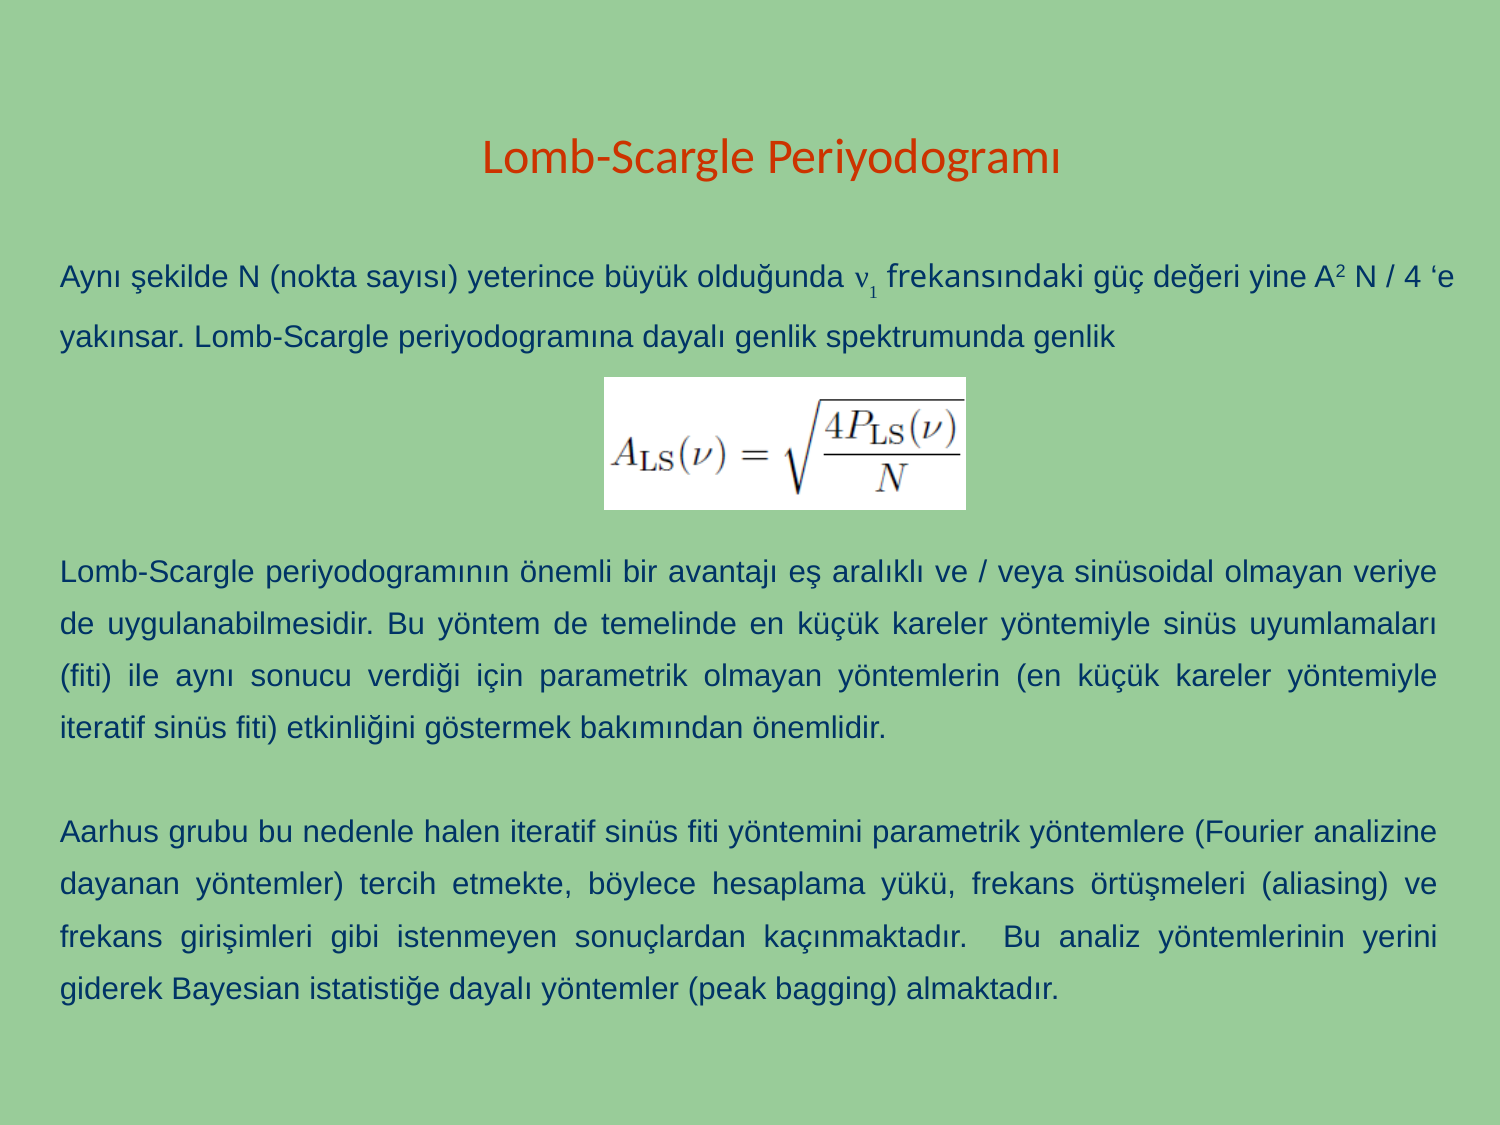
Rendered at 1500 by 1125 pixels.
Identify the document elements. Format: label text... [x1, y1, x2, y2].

title Lomb-Scargle Periyodogramı [135, 104, 1410, 218]
text_box Aynı şekilde N (nokta sayısı) yeterince büyük olduğunda ν1 frekansındaki güç değeri yine A2 N / 4 ‘e yakınsar. Lomb-Scargle periyodogramına dayalı genlik spektrumunda genlik [45, 223, 1471, 356]
picture [604, 377, 966, 510]
text_box Lomb-Scargle periyodogramının önemli bir avantajı eş aralıklı ve / veya sinüsoidal olmayan veriye de uygulanabilmesidir. Bu yöntem de temelinde en küçük kareler yöntemiyle sinüs uyumlamaları (fiti) ile aynı sonucu verdiği için parametrik olmayan yöntemlerin (en küçük kareler yöntemiyle iteratif sinüs fiti) etkinliğini göstermek bakımından önemlidir. Aarhus grubu bu nedenle halen iteratif sinüs fiti yöntemini parametrik yöntemlere (Fourier analizine dayanan yöntemler) tercih etmekte, böylece hesaplama yükü, frekans örtüşmeleri (aliasing) ve frekans girişimleri gibi istenmeyen sonuçlardan kaçınmaktadır. Bu analiz yöntemlerinin yerini giderek Bayesian istatistiğe dayalı yöntemler (peak bagging) almaktadır. [45, 529, 1456, 1014]
